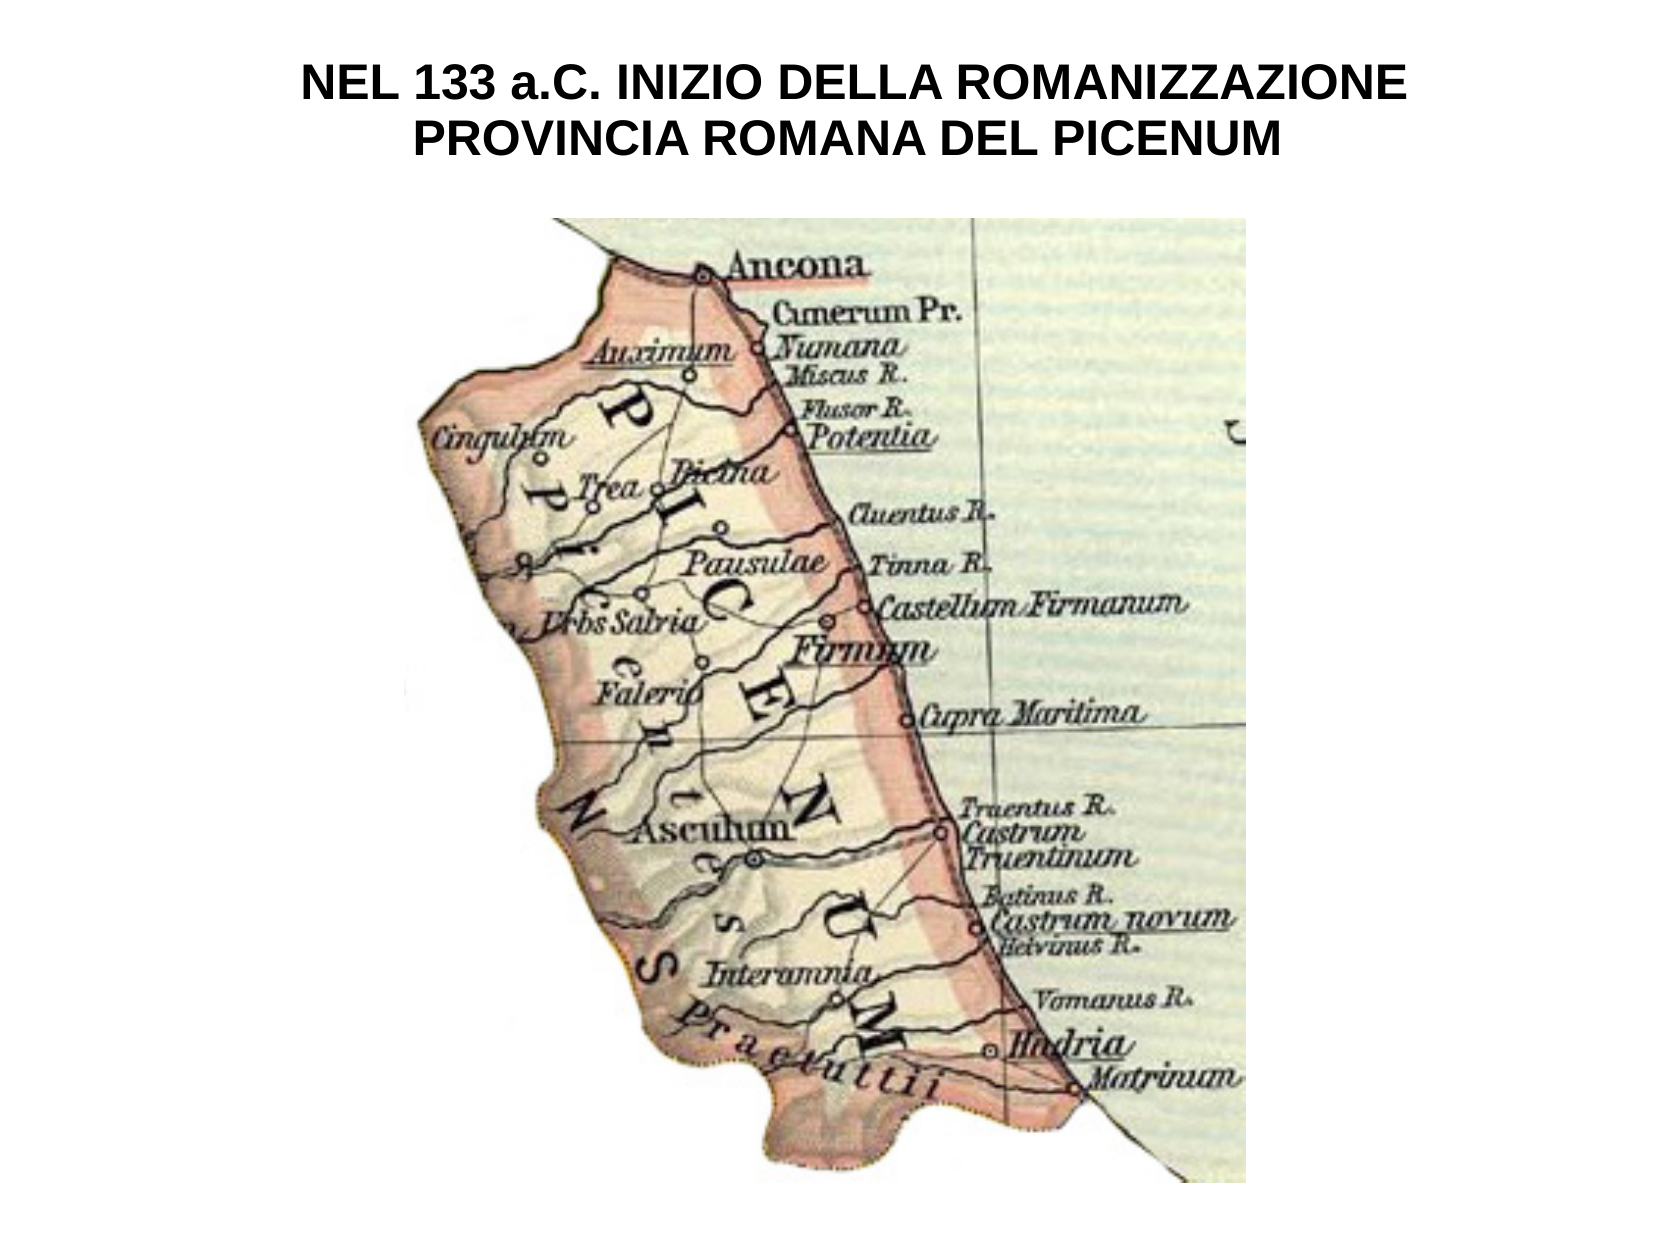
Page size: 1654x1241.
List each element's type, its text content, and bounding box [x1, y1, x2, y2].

picture [404, 218, 1246, 1183]
text_box NEL 133 a.C. INIZIO DELLA ROMANIZZAZIONE PROVINCIA ROMANA DEL PICENUM [271, 47, 1424, 174]
